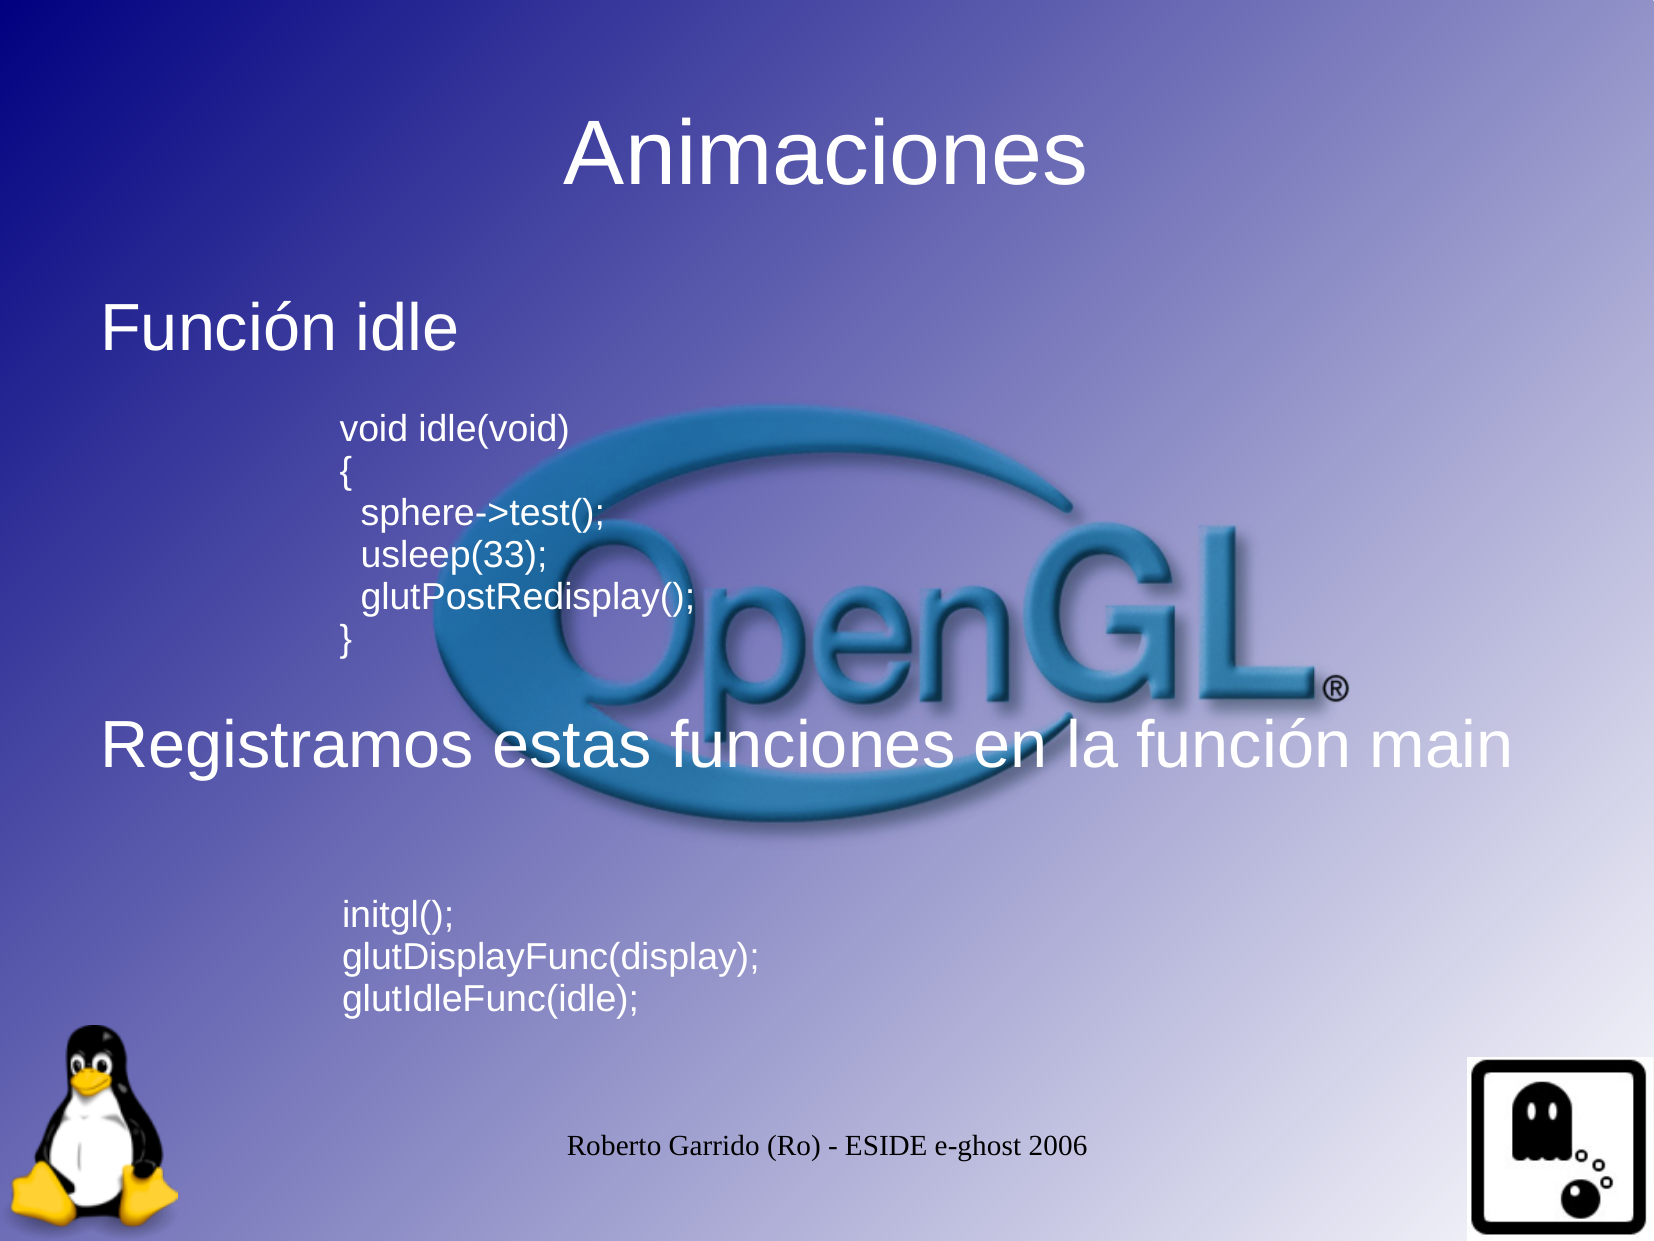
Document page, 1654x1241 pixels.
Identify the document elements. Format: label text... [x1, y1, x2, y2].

picture [0, 1025, 178, 1241]
picture [1467, 1057, 1654, 1241]
list Función idle Registramos estas funciones en la función main [82, 290, 1571, 1109]
text_box void idle(void) { sphere->test(); usleep(33); glutPostRedisplay(); } [324, 399, 1093, 709]
title Animaciones [82, 49, 1571, 257]
text_box initgl(); glutDisplayFunc(display); glutIdleFunc(idle); [327, 885, 1182, 1069]
